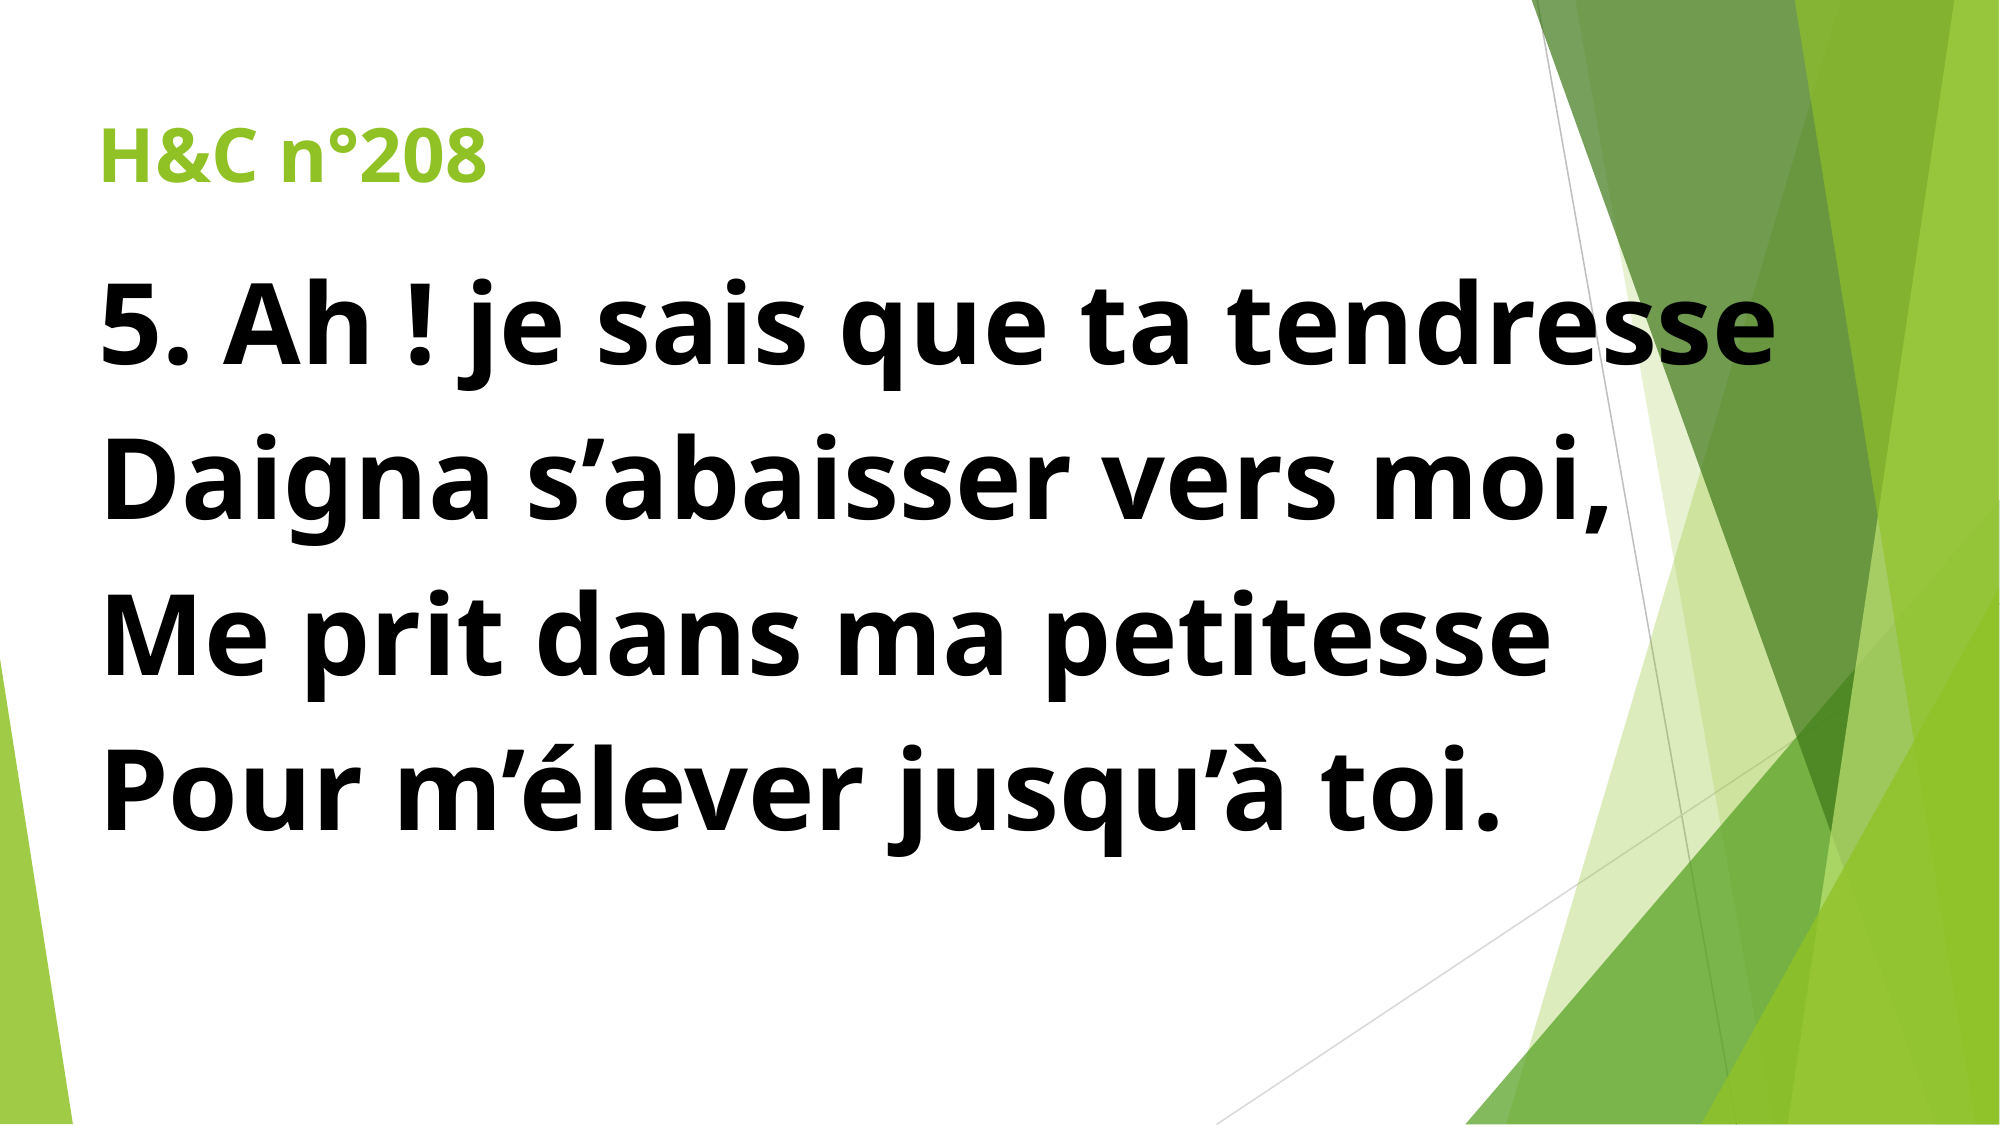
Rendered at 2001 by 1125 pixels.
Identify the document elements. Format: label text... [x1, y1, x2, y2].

text_box 5. Ah ! je sais que ta tendresse Daigna s’abaisser vers moi, Me prit dans ma petitesse Pour m’élever jusqu’à toi. [82, 224, 1949, 1063]
text_box H&C n°208 [82, 99, 1522, 224]
